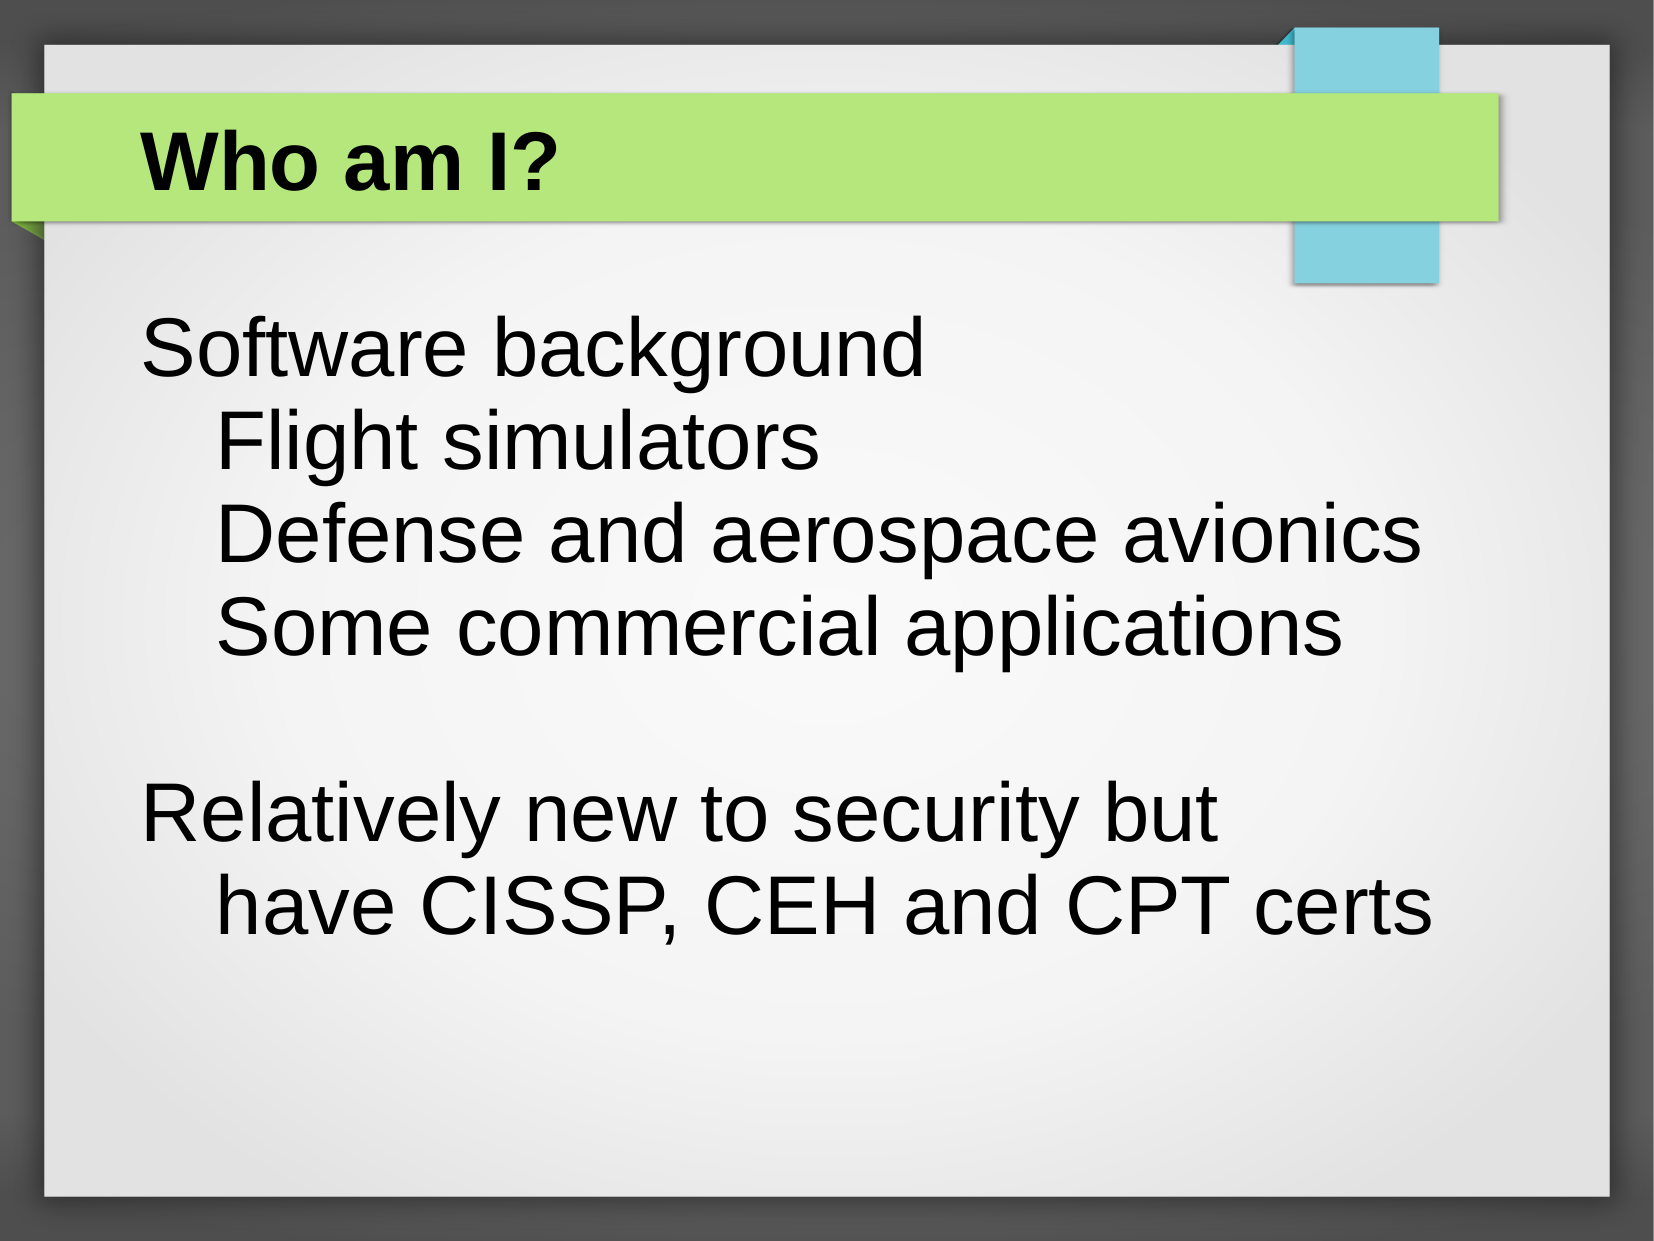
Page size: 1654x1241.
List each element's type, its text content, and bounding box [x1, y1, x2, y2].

picture [0, 0, 1654, 1241]
text_box Who am I? Software background Flight simulators Defense and aerospace avionics Some commercial applications Relatively new to security but have CISSP, CEH and CPT certs [126, 108, 1450, 961]
